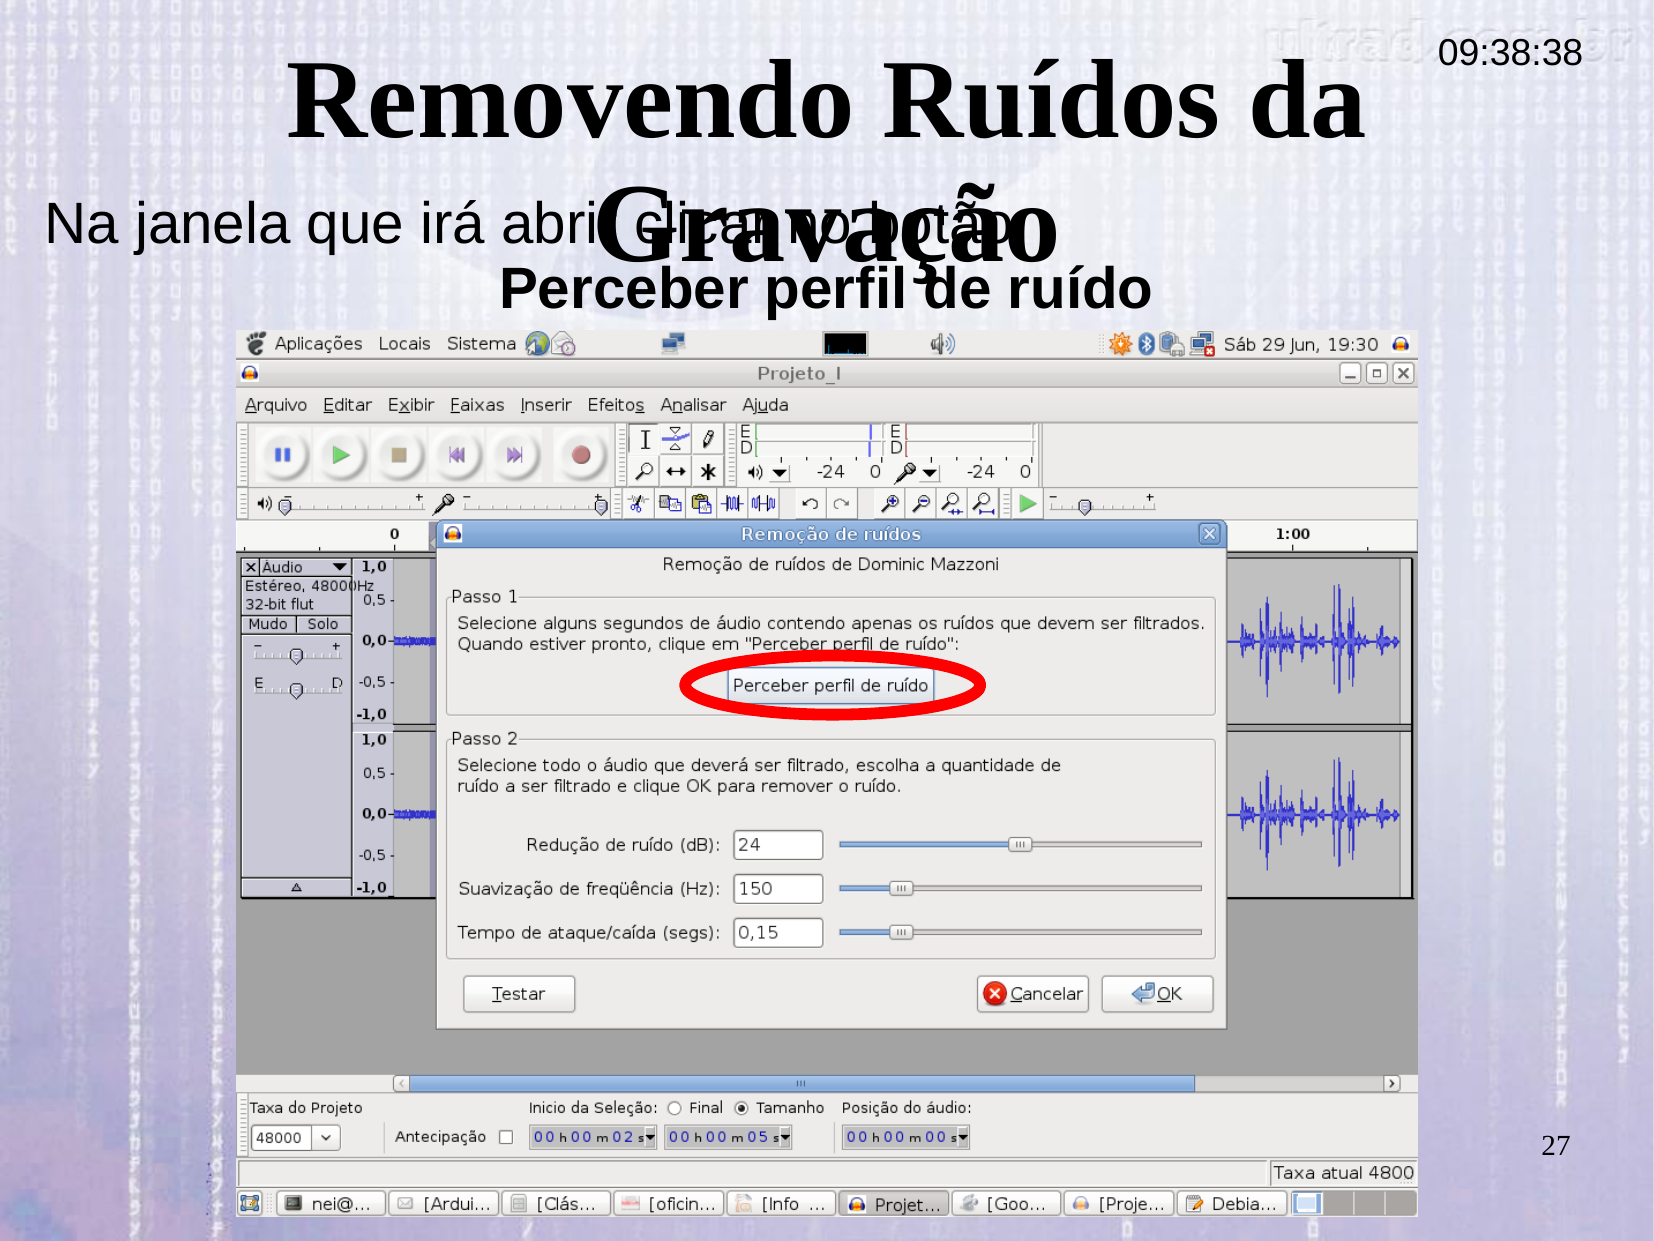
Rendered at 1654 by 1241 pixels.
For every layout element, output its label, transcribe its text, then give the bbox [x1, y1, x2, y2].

text_box Na janela que irá abrir clicar no botão Perceber perfil de ruído [29, 183, 1625, 328]
picture [0, 0, 1654, 1241]
text_box Removendo Ruídos da Gravação [29, 29, 1625, 183]
text_box 12:04:17 [1423, 23, 1631, 94]
